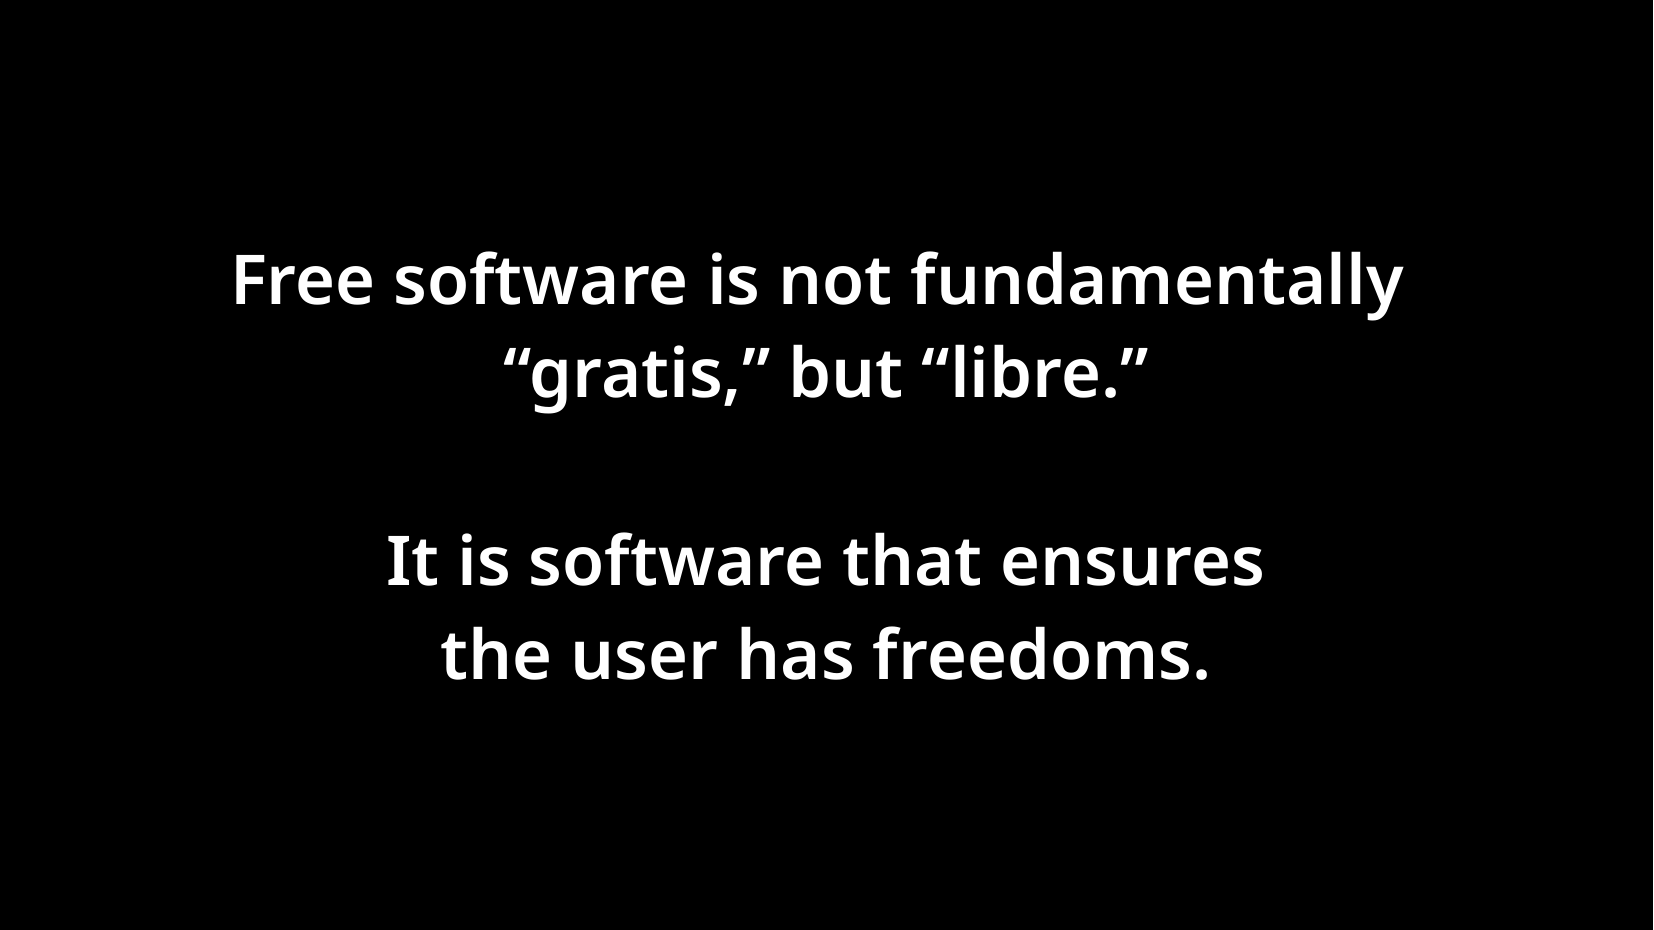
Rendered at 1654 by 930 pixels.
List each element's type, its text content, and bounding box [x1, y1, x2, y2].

title Free software is not fundamentally “gratis,” but “libre.” It is software that ensures the user has freedoms. [82, 256, 1571, 674]
